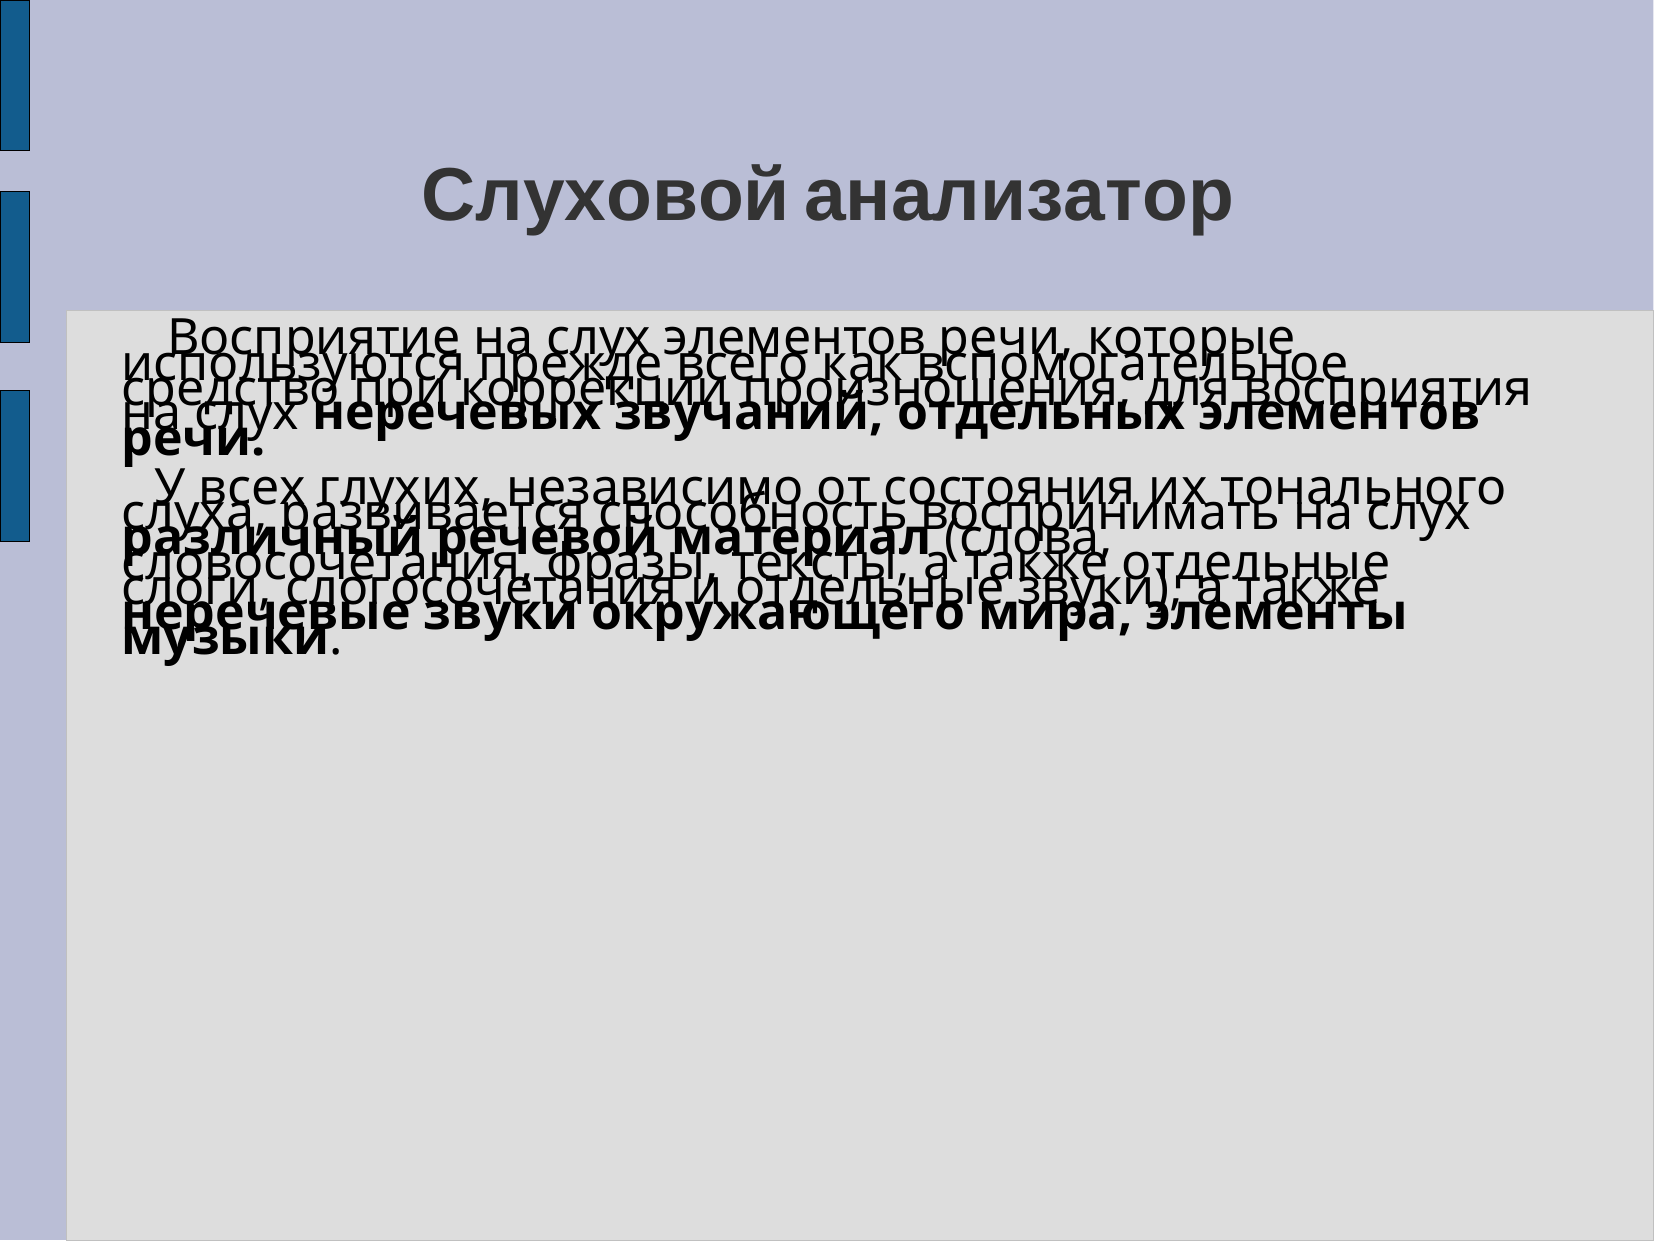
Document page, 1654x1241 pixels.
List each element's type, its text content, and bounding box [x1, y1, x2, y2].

list Восприятие на слух элементов речи, которые используются прежде всего как вспомогательное средство при коррекции произношения, для восприятия на слух неречевых звучаний, отдельных элементов речи. У всех глухих, независимо от состояния их тонального слуха, развивается способность воспринимать на слух различный речевой материал (слова, словосочетания, фразы, тексты, а также отдельные слоги, слогосочетания и отдельные звуки), а также неречевые звуки окружающего мира, элементы музыки. [121, 344, 1534, 1127]
title Слуховой анализатор [121, 91, 1534, 299]
